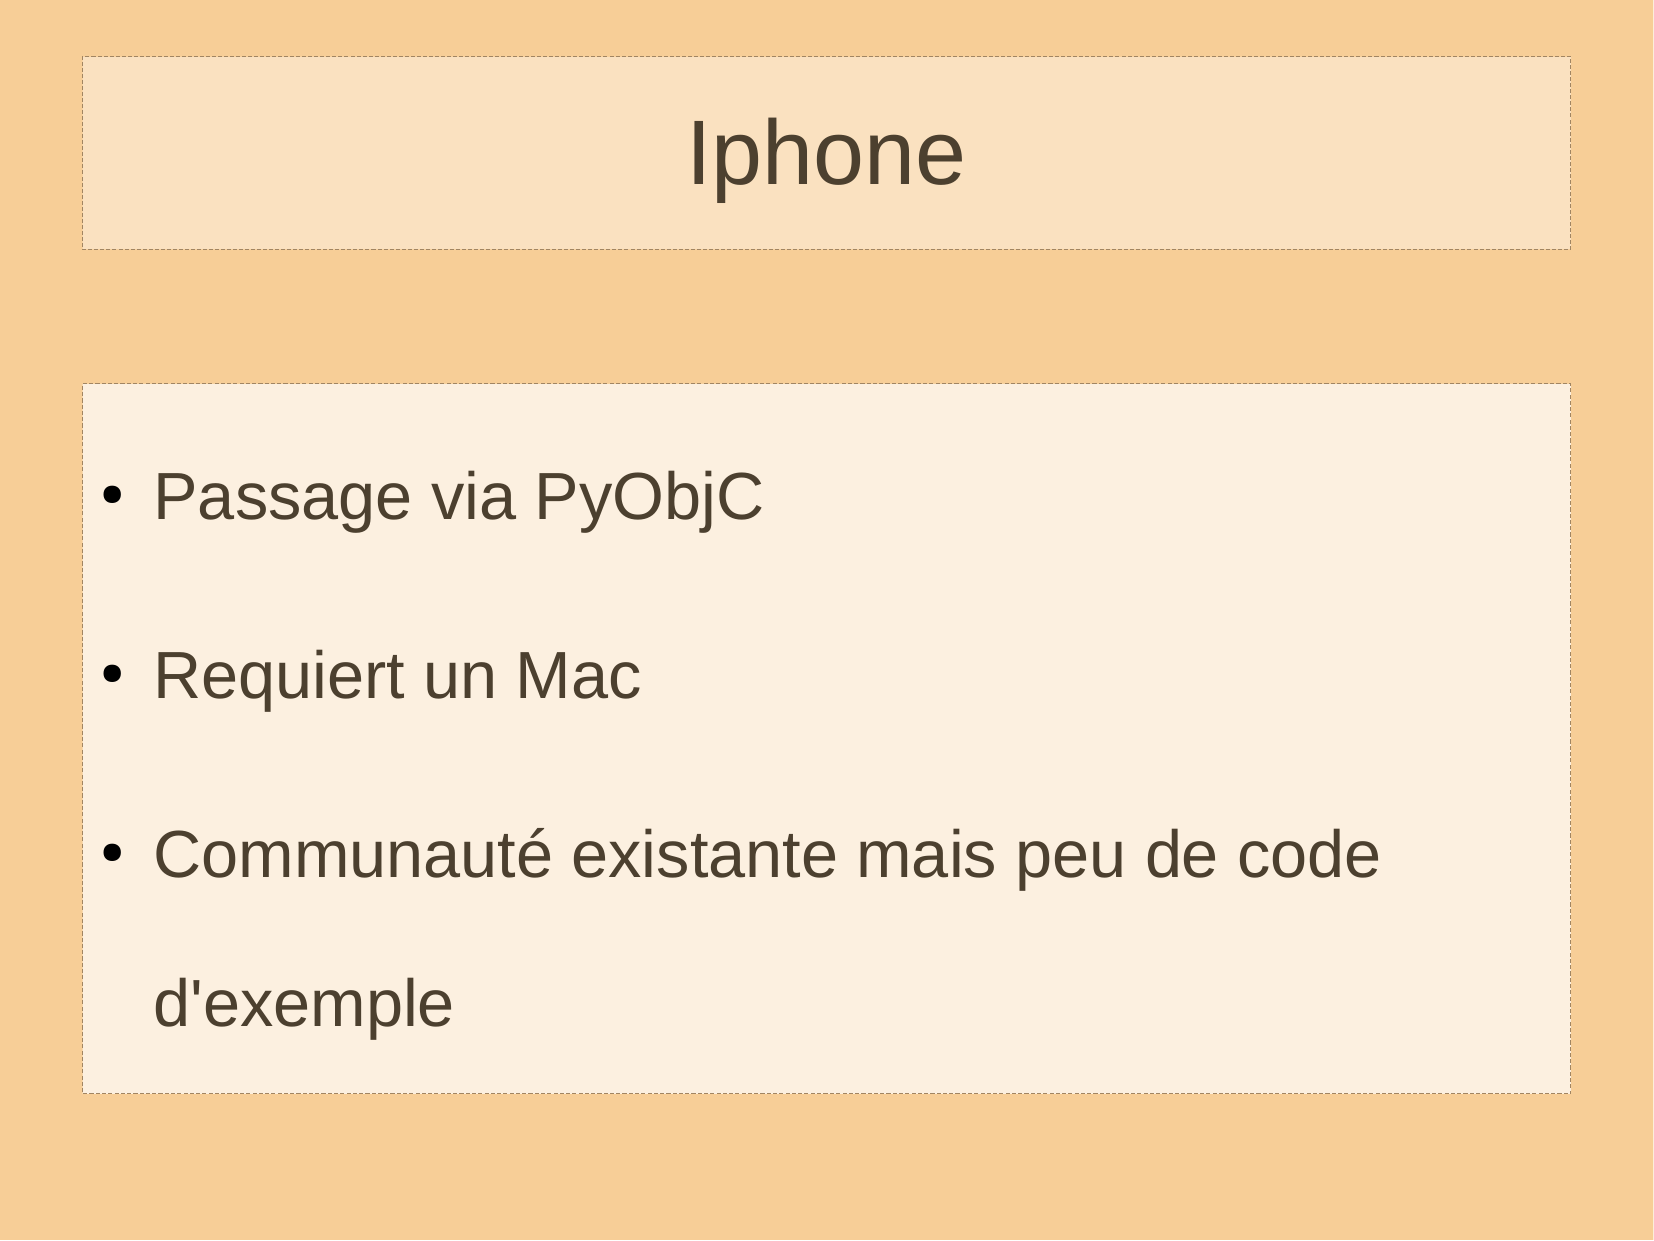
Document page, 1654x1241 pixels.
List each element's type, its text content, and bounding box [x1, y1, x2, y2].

list Passage via PyObjC Requiert un Mac Communauté existante mais peu de code d'exemple [82, 383, 1571, 1094]
title Iphone [82, 56, 1571, 250]
